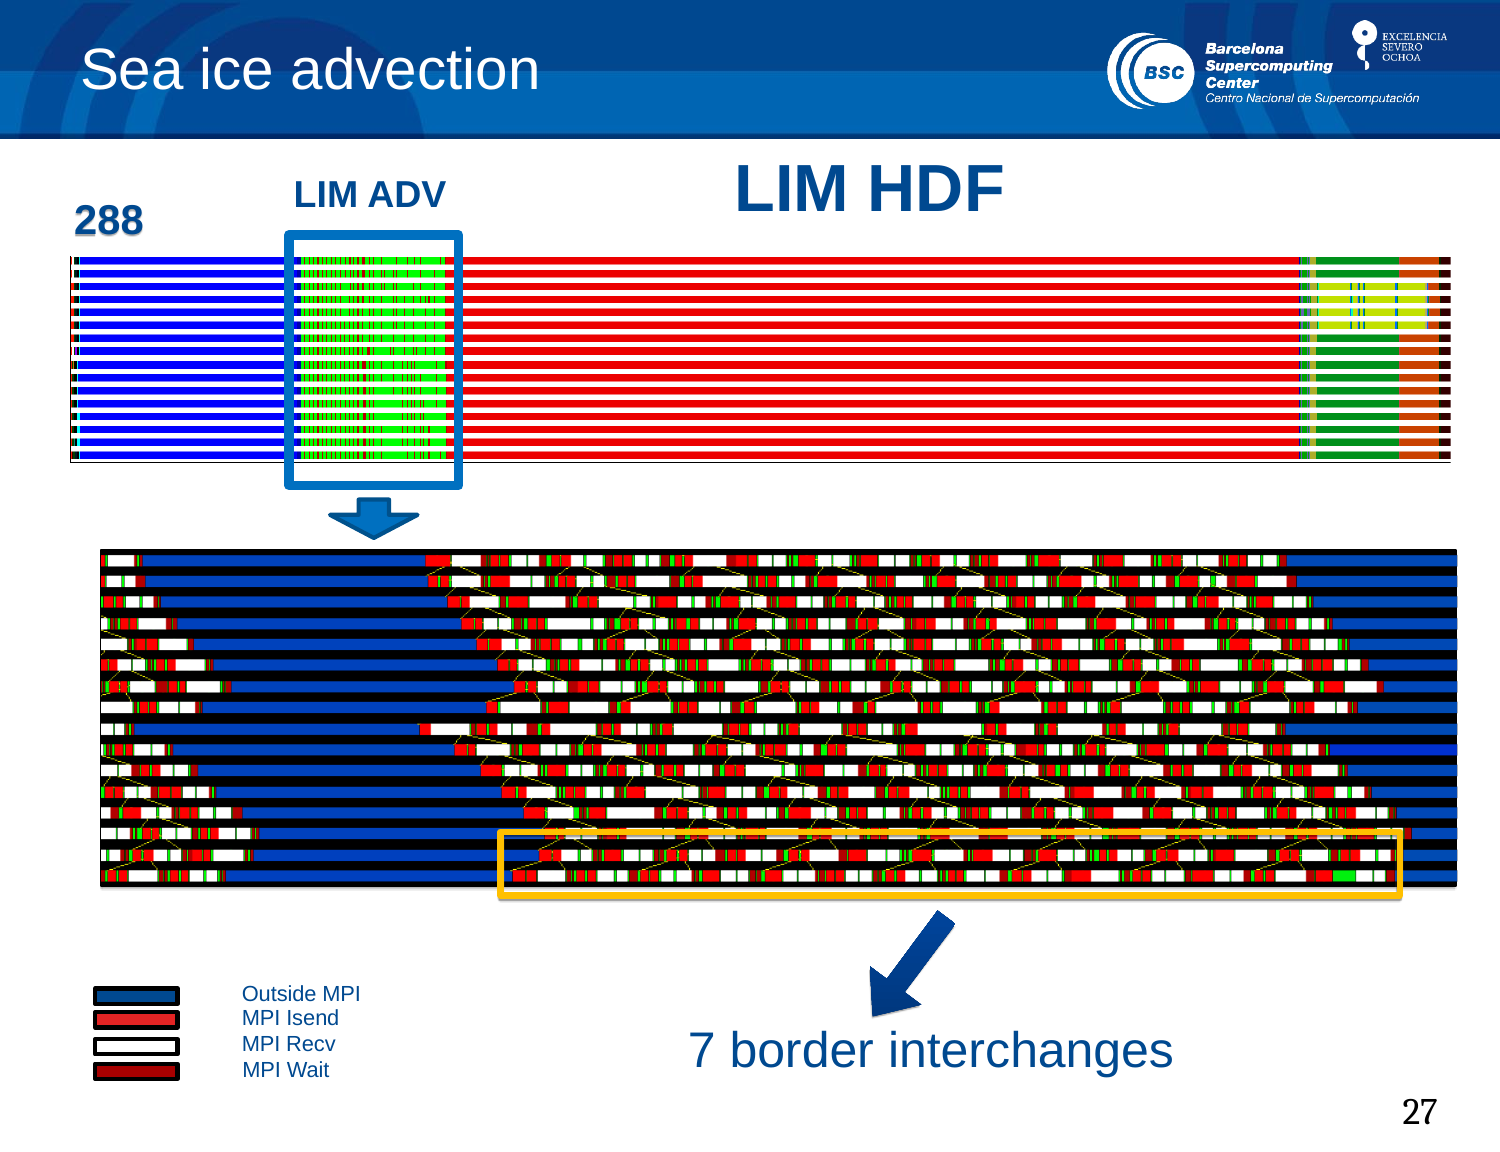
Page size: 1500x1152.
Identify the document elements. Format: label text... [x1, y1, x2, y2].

picture [504, 835, 1397, 887]
picture [101, 550, 1463, 887]
picture [463, 256, 1451, 464]
text_box [95, 1063, 178, 1079]
text_box [95, 1012, 178, 1028]
picture [294, 261, 454, 464]
text_box MPI Wait [227, 1048, 364, 1101]
text_box MPI Isend [226, 996, 375, 1049]
text_box Outside MPI [226, 972, 400, 1025]
text_box [869, 910, 956, 1017]
text_box [330, 499, 418, 538]
text_box 288 [58, 185, 160, 254]
title Sea ice advection [65, 23, 1081, 138]
text_box [95, 988, 178, 1004]
text_box LIM ADV [218, 162, 522, 261]
text_box MPI Recv [226, 1021, 371, 1074]
picture [67, 256, 284, 464]
text_box LIM HDF [718, 137, 1022, 236]
text_box [95, 1039, 178, 1055]
text_box 7 border interchanges [672, 1010, 1195, 1088]
picture [0, 0, 1500, 139]
